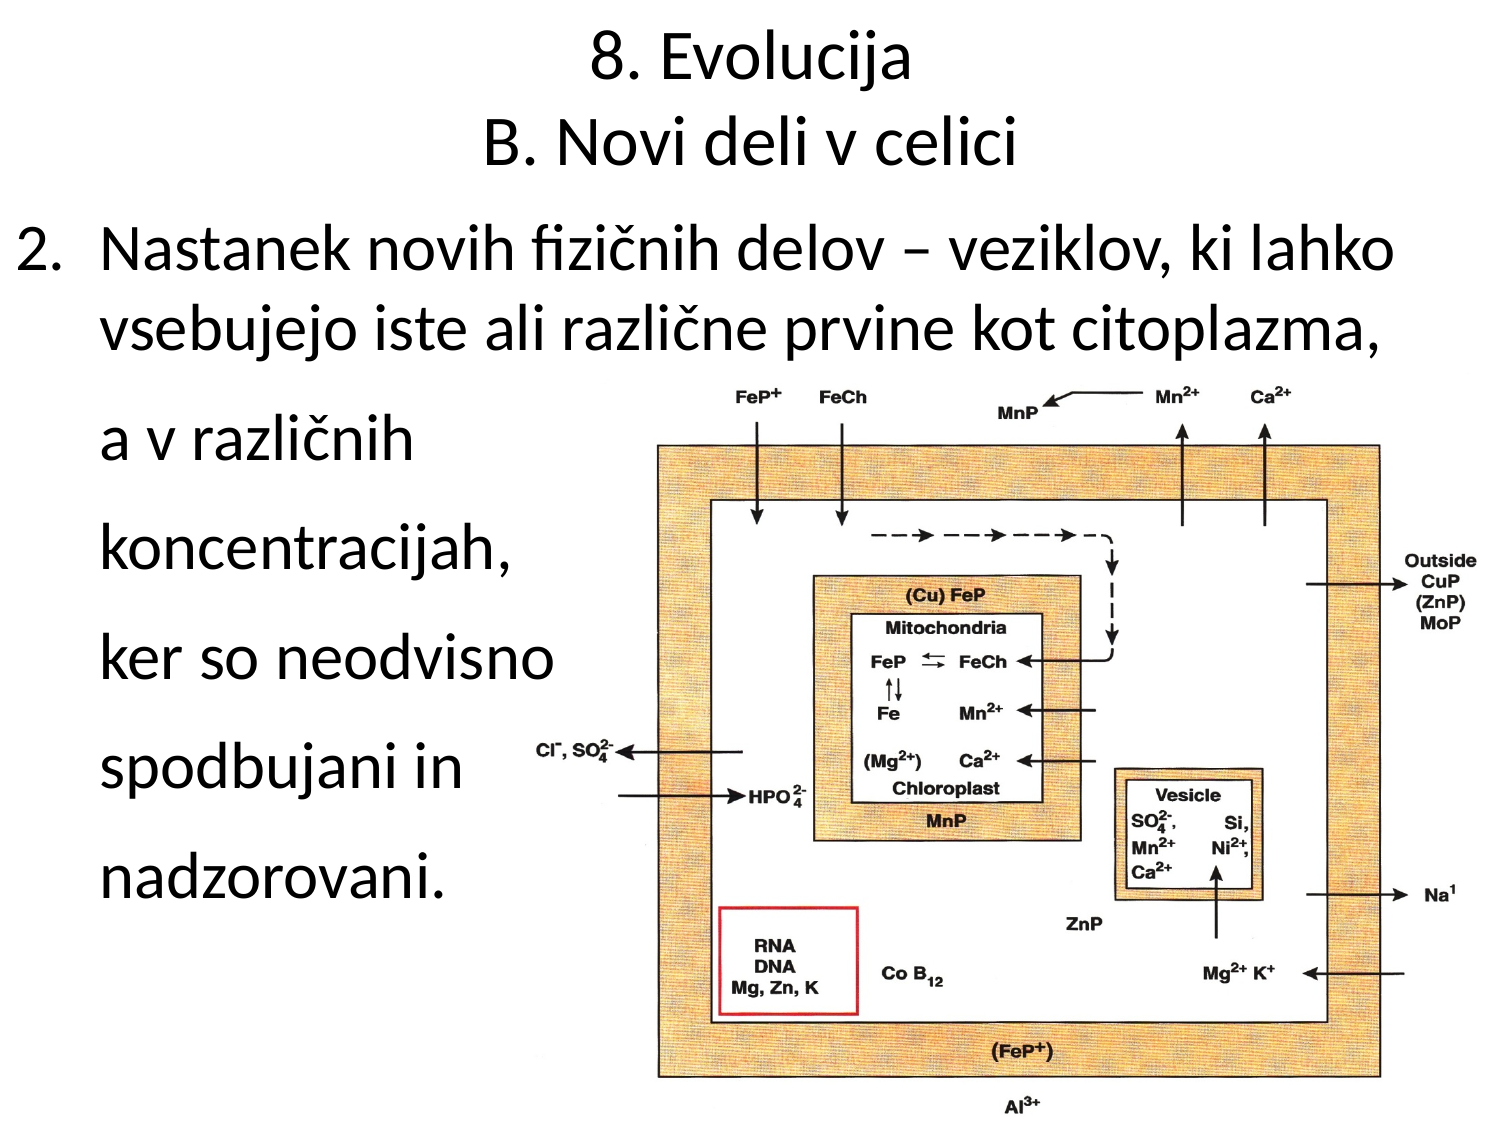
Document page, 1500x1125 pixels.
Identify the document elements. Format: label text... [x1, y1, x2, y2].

list Nastanek novih fizičnih delov – veziklov, ki lahko vsebujejo iste ali različne prvine kot citoplazma, a v različnih koncentracijah, ker so neodvisno spodbujani in nadzorovani. [0, 196, 1500, 1125]
title 8. Evolucija B. Novi deli v celici [76, 0, 1427, 188]
